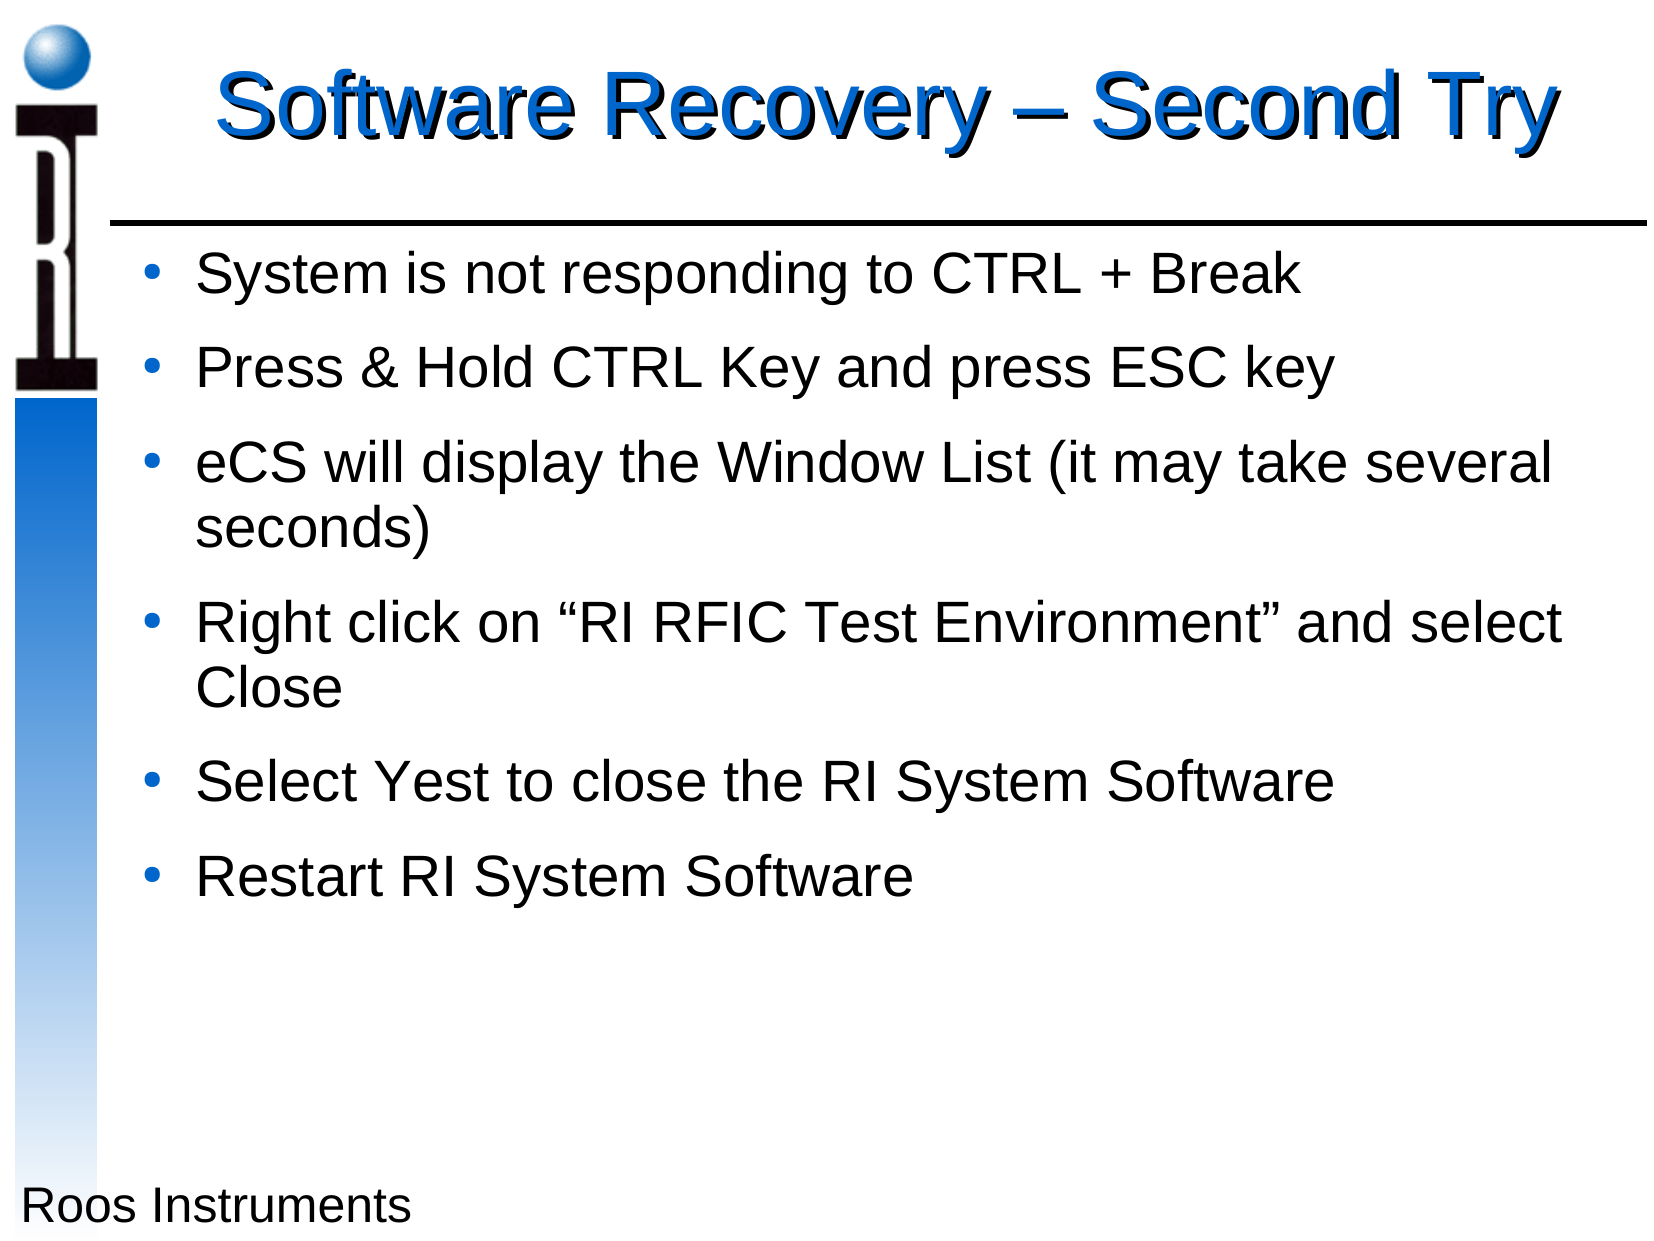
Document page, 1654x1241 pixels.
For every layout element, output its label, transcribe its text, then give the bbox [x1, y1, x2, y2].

title Software Recovery – Second Try [121, 0, 1654, 208]
list System is not responding to CTRL + Break Press & Hold CTRL Key and press ESC key eCS will display the Window List (it may take several seconds) Right click on “RI RFIC Test Environment” and select Close Select Yest to close the RI System Software Restart RI System Software [124, 240, 1654, 1104]
picture [11, 20, 103, 398]
